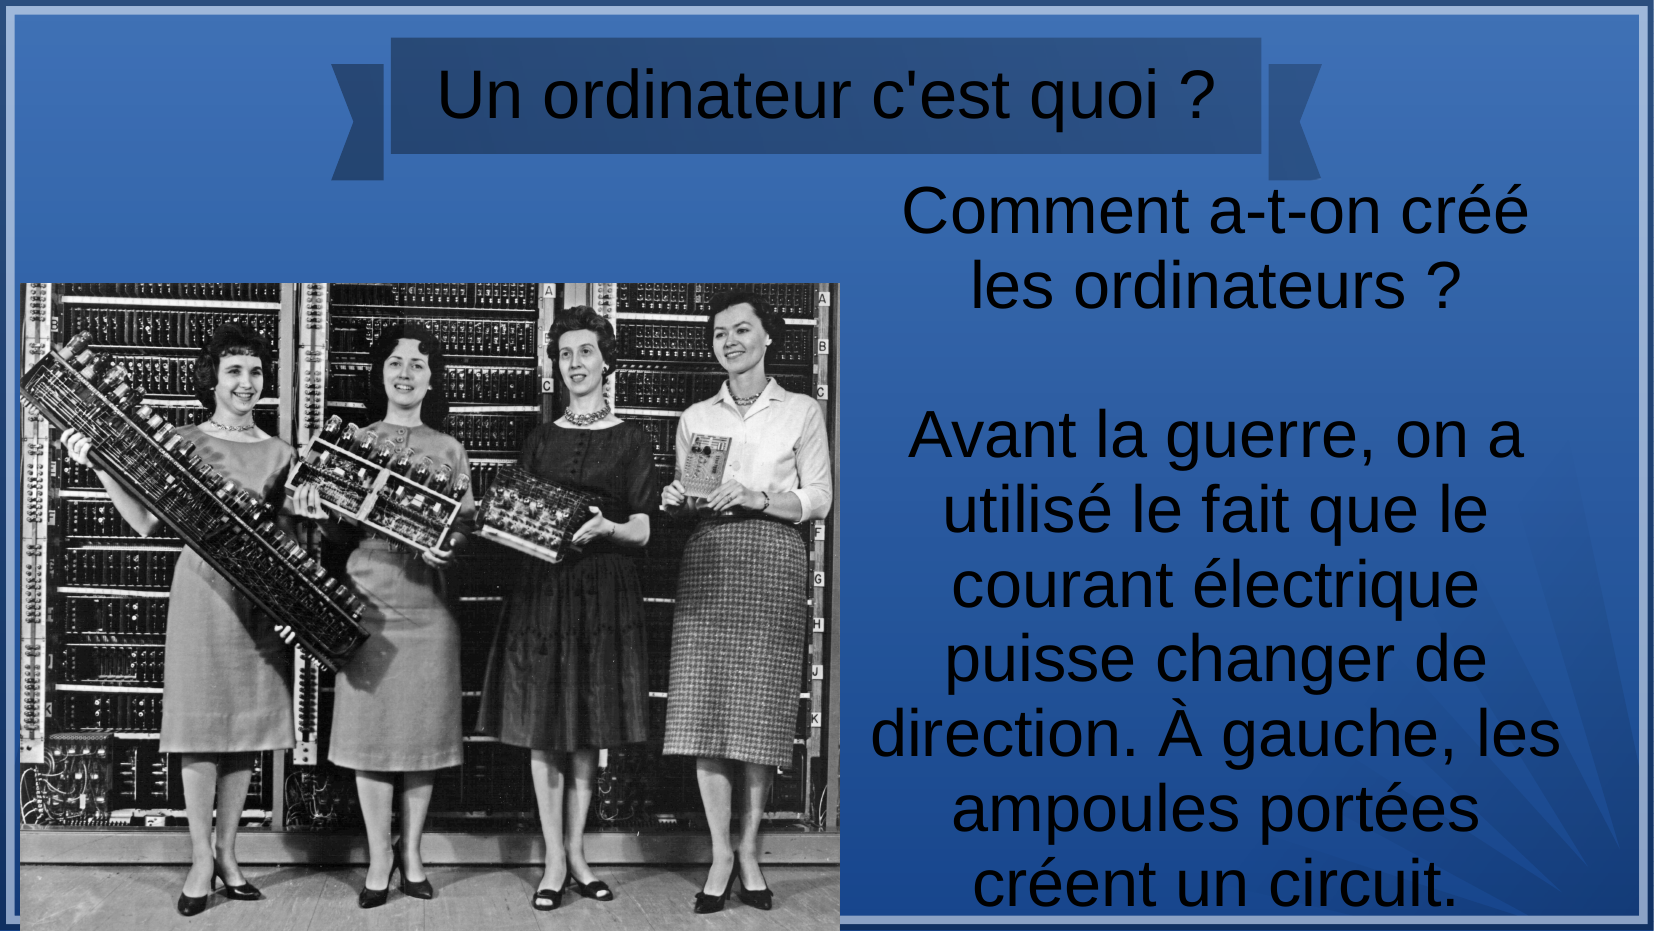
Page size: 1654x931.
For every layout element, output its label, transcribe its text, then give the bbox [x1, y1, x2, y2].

title Un ordinateur c'est quoi ? [389, 35, 1264, 154]
subtitle Comment a-t-on créé les ordinateurs ? Avant la guerre, on a utilisé le fait que le courant électrique puisse changer de direction. À gauche, les ampoules portées créent un circuit. [862, 172, 1571, 931]
picture [20, 283, 840, 931]
